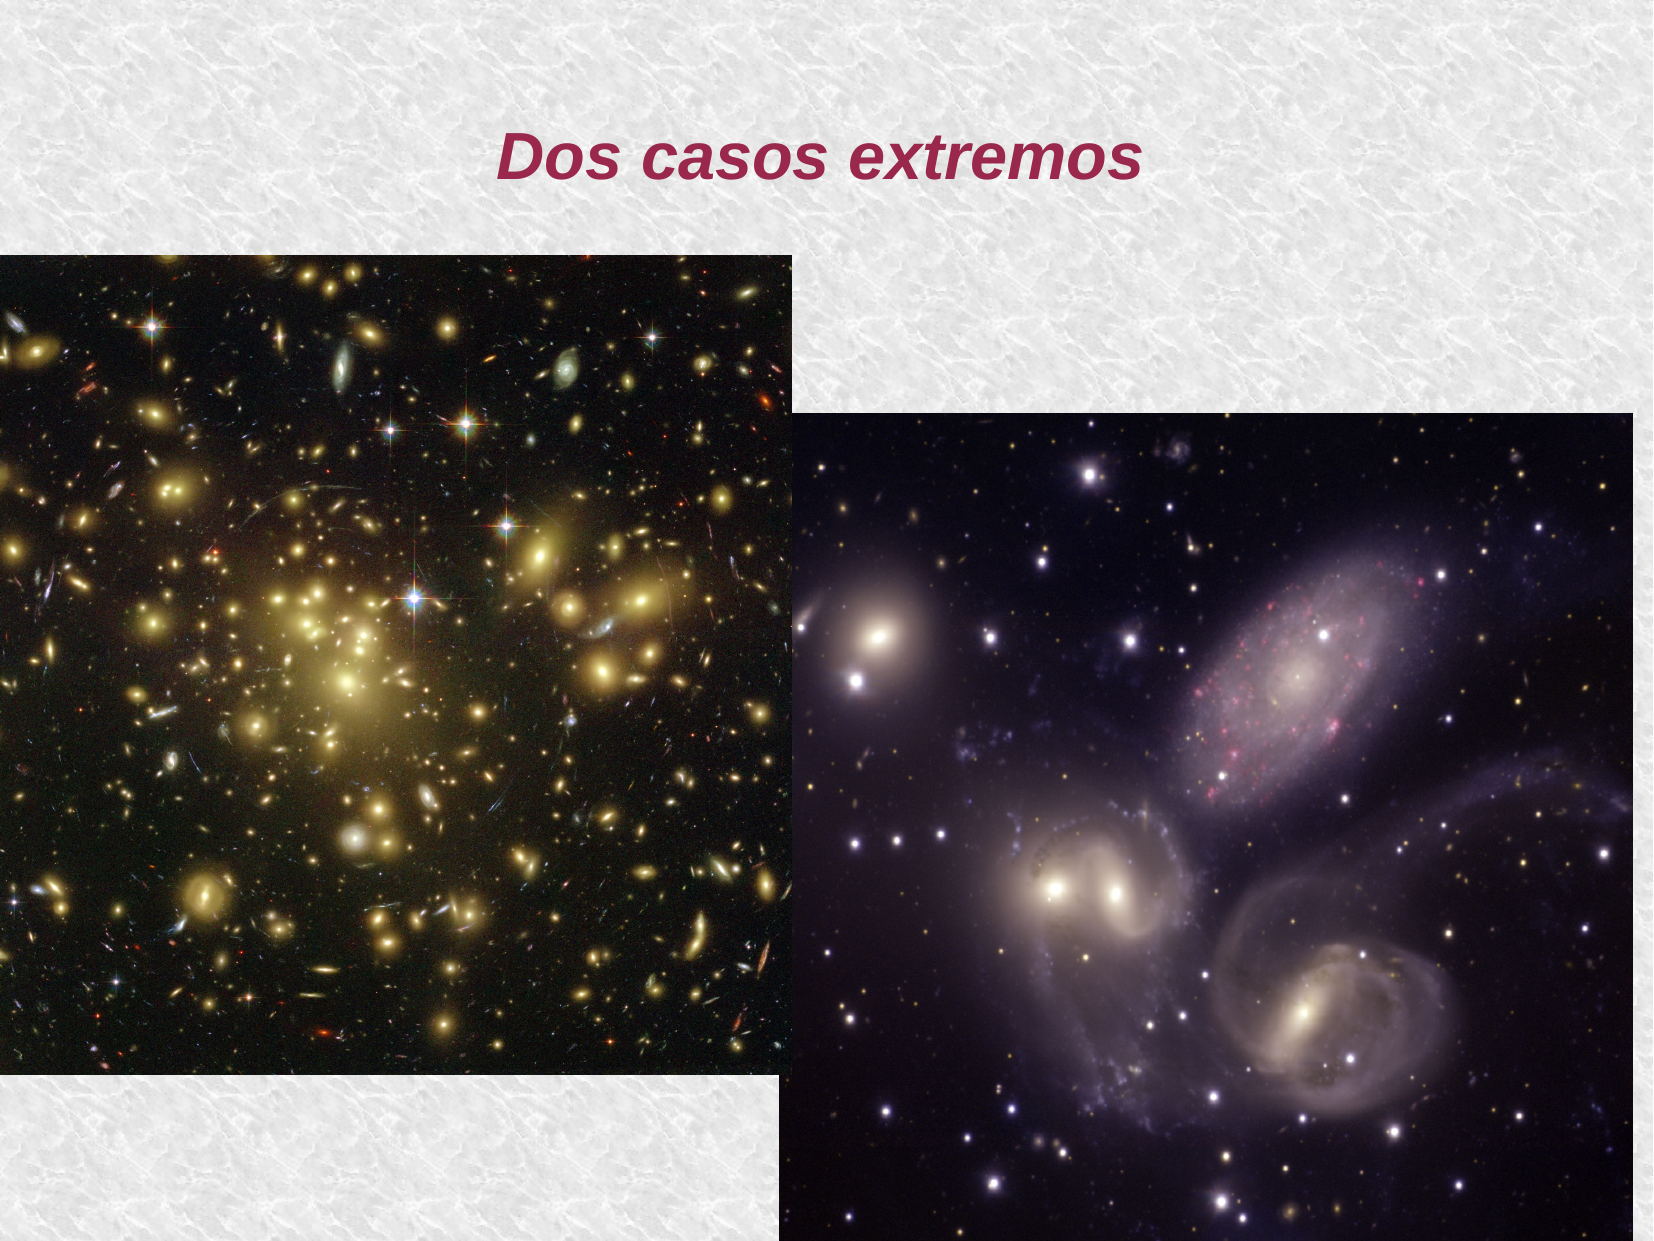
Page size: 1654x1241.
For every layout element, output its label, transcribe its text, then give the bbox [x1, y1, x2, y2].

picture [0, 0, 1654, 1241]
title Dos casos extremos [94, 52, 1547, 260]
